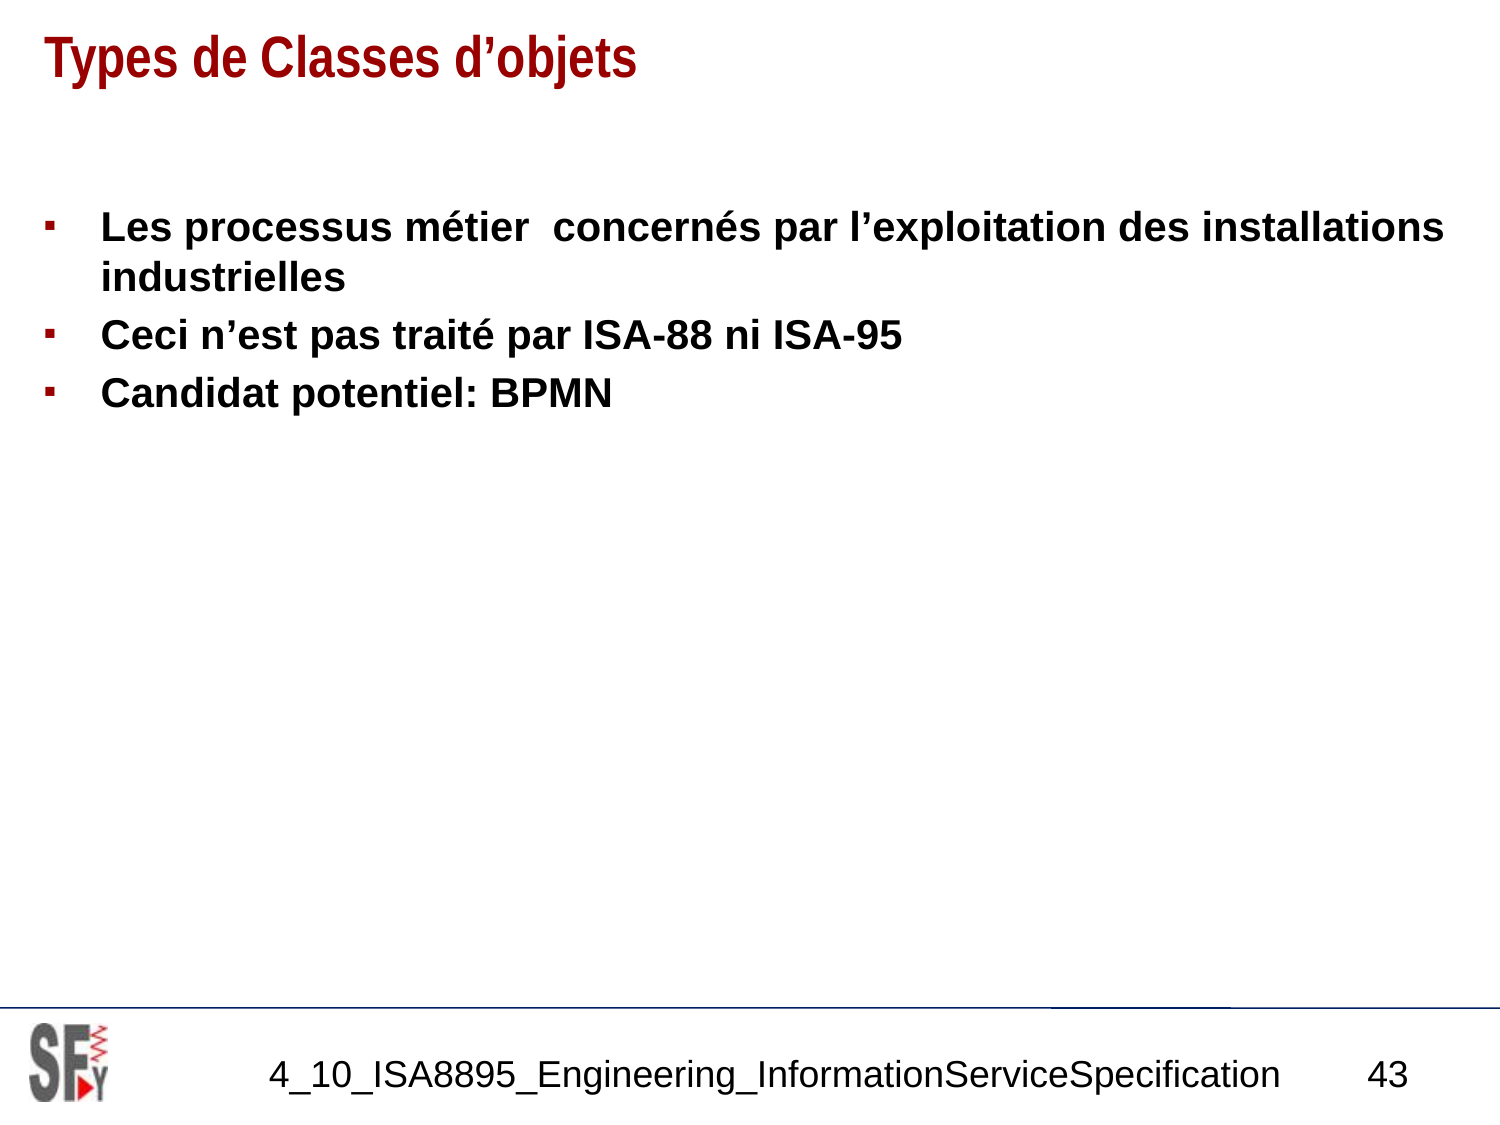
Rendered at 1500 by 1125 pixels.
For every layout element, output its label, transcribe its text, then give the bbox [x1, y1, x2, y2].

footer 4_10_ISA8895_Engineering_InformationServiceSpecification [253, 1034, 1336, 1103]
title Types de Classes d’objets [29, 12, 1471, 138]
picture [29, 1023, 108, 1102]
slide_number <numéro> [1352, 1034, 1490, 1103]
list Les processus métier concernés par l’exploitation des installations industrielles Ceci n’est pas traité par ISA-88 ni ISA-95 Candidat potentiel: BPMN [29, 184, 1471, 988]
